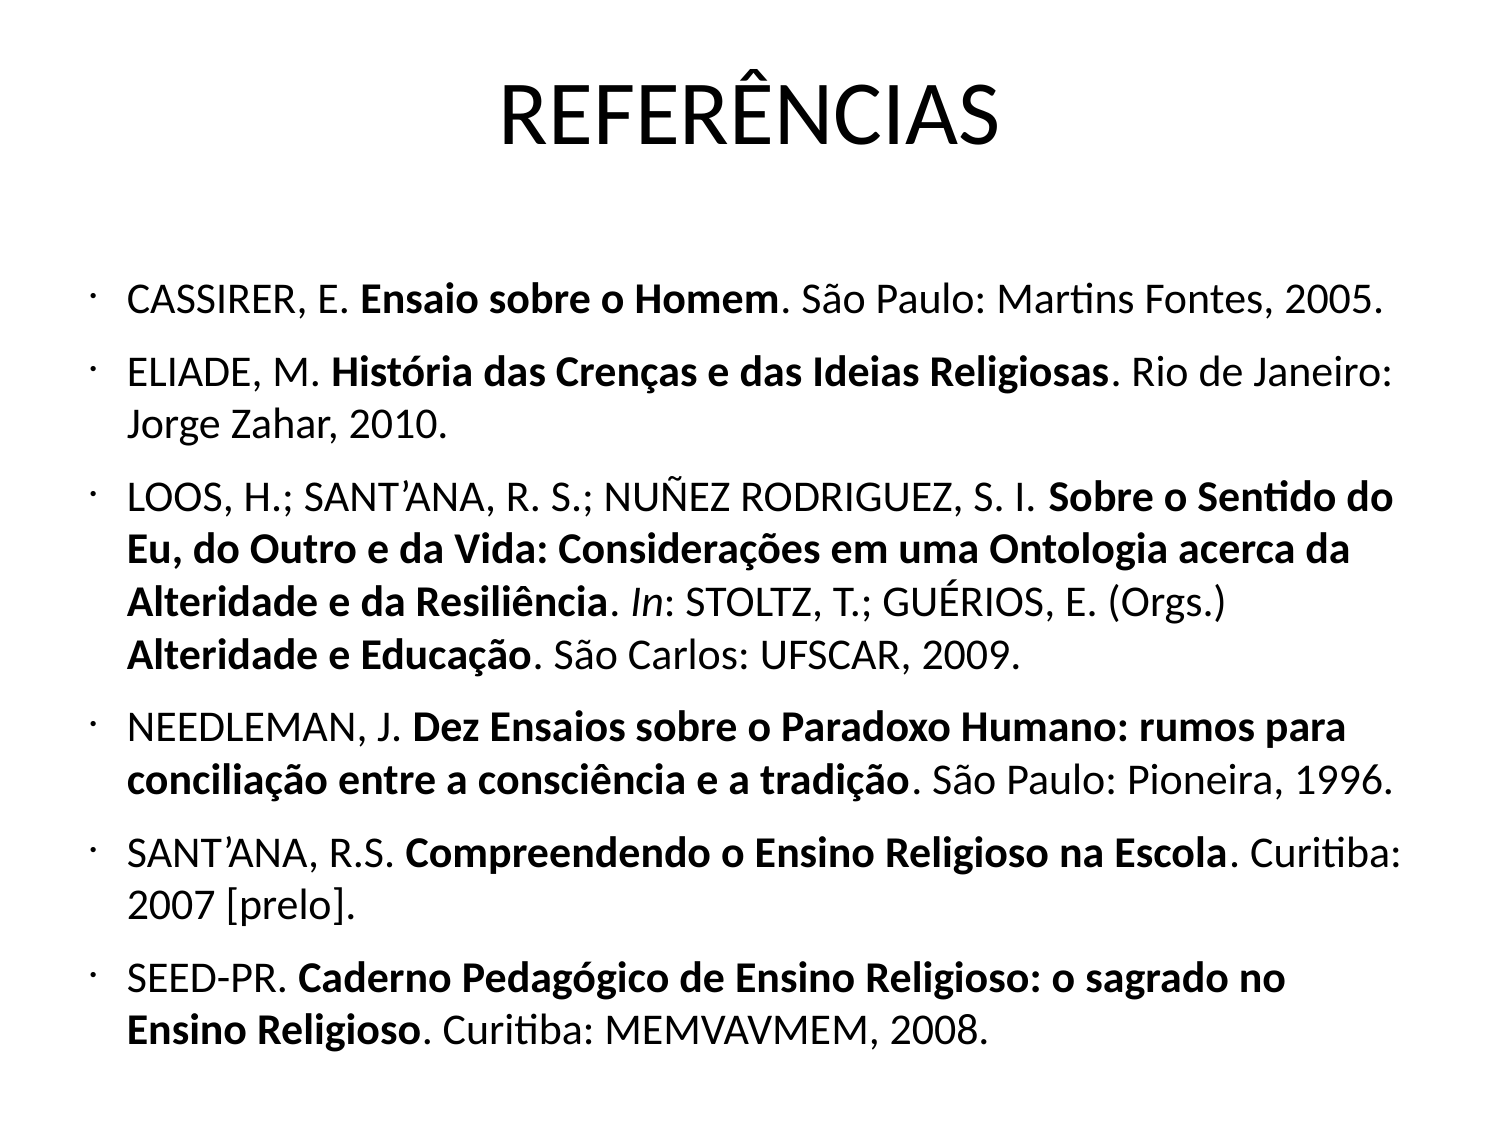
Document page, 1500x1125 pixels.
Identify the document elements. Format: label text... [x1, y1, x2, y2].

title REFERÊNCIAS [75, 45, 1425, 233]
list CASSIRER, E. Ensaio sobre o Homem. São Paulo: Martins Fontes, 2005. ELIADE, M. História das Crenças e das Ideias Religiosas. Rio de Janeiro: Jorge Zahar, 2010. LOOS, H.; SANT’ANA, R. S.; NUÑEZ RODRIGUEZ, S. I. Sobre o Sentido do Eu, do Outro e da Vida: Considerações em uma Ontologia acerca da Alteridade e da Resiliência. In: STOLTZ, T.; GUÉRIOS, E. (Orgs.) Alteridade e Educação. São Carlos: UFSCAR, 2009. NEEDLEMAN, J. Dez Ensaios sobre o Paradoxo Humano: rumos para conciliação entre a consciência e a tradição. São Paulo: Pioneira, 1996. SANT’ANA, R.S. Compreendendo o Ensino Religioso na Escola. Curitiba: 2007 [prelo]. SEED-PR. Caderno Pedagógico de Ensino Religioso: o sagrado no Ensino Religioso. Curitiba: MEMVAVMEM, 2008. [75, 262, 1425, 1083]
